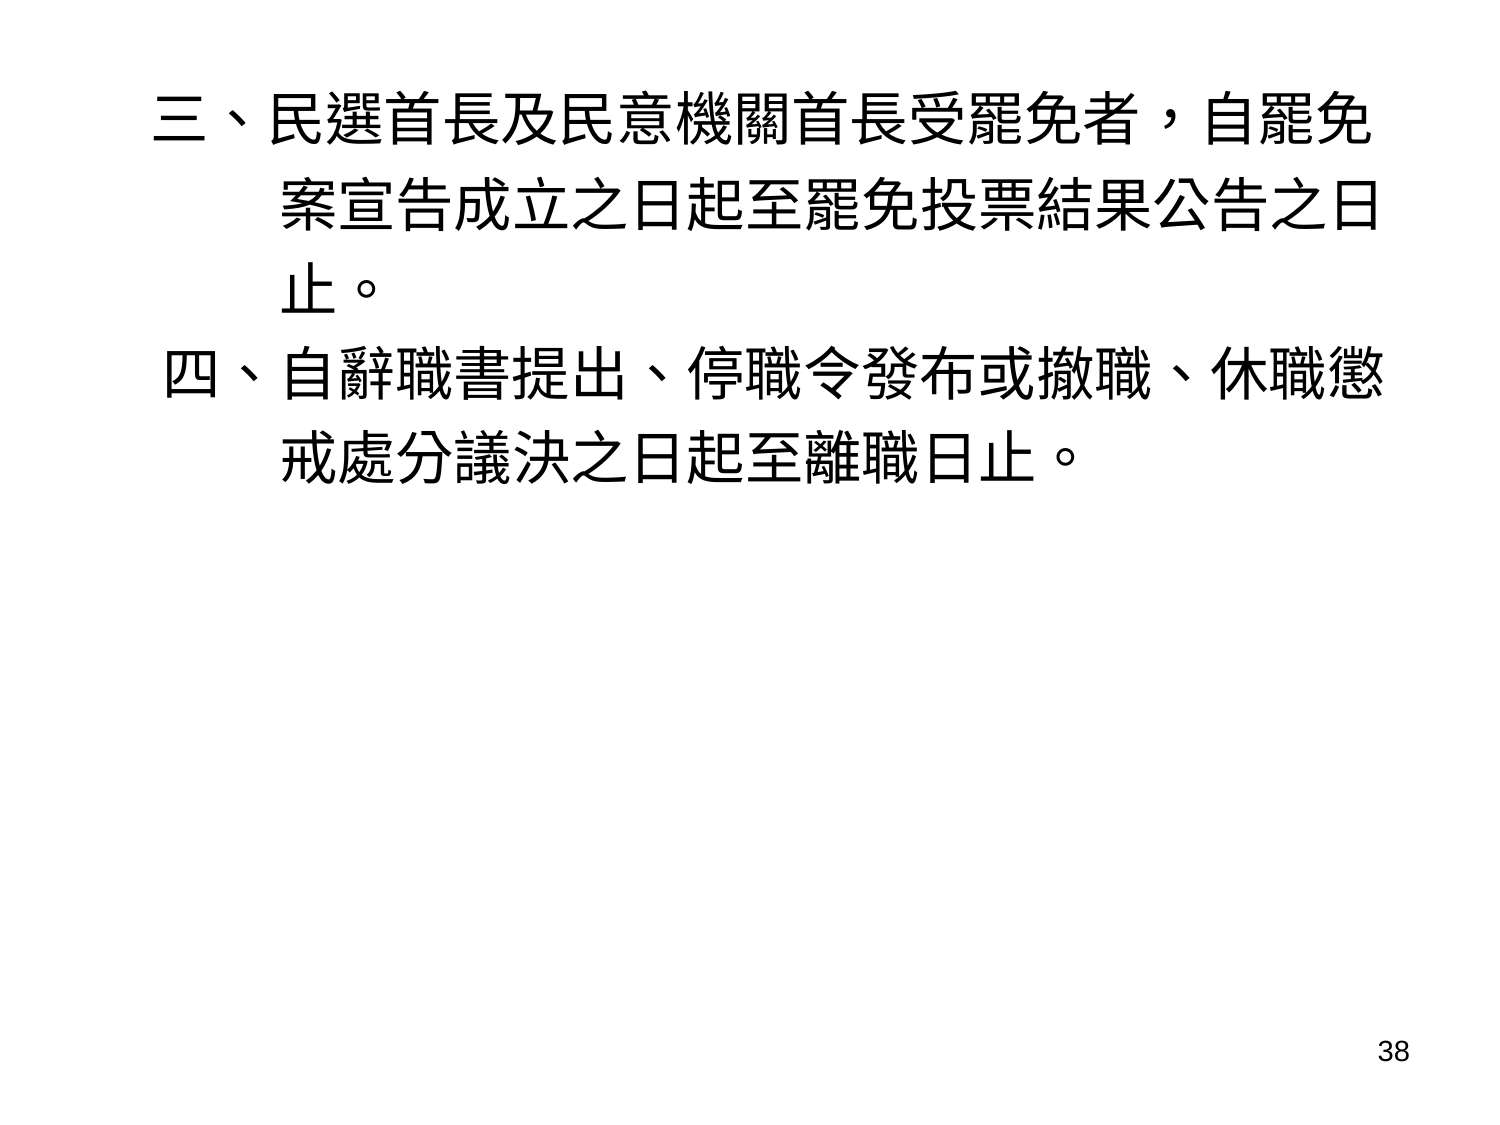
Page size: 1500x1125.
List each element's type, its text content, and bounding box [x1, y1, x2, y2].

list 三、民選首長及民意機關首長受罷免者，自罷免 案宣告成立之日起至罷免投票結果公告之日 止。 四、自辭職書提出、停職令發布或撤職、休職懲 戒處分議決之日起至離職日止。 [75, 66, 1426, 1005]
